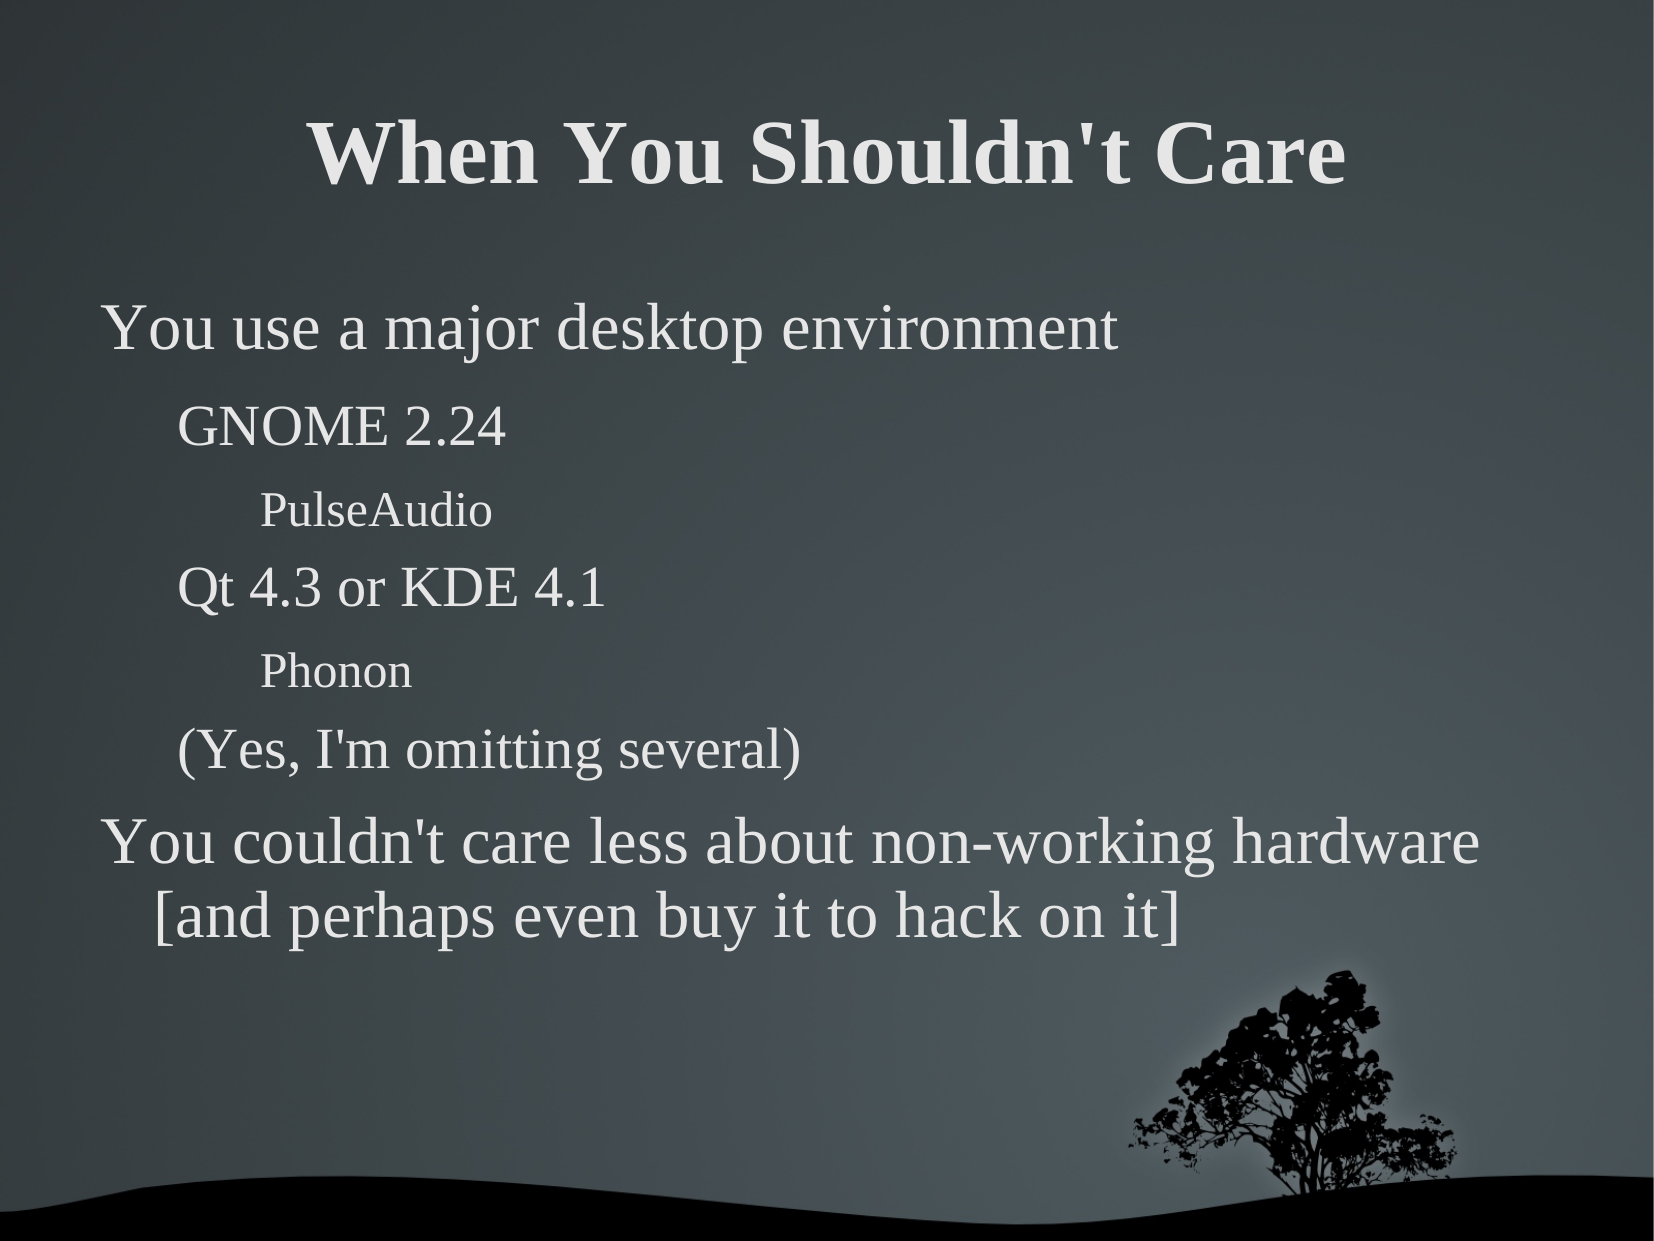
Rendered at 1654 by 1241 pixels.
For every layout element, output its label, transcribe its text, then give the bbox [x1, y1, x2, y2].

title When You Shouldn't Care [82, 56, 1571, 250]
picture [0, 0, 1654, 1241]
list You use a major desktop environment GNOME 2.24 PulseAudio Qt 4.3 or KDE 4.1 Phonon (Yes, I'm omitting several) You couldn't care less about non-working hardware [and perhaps even buy it to hack on it] [82, 290, 1571, 1094]
